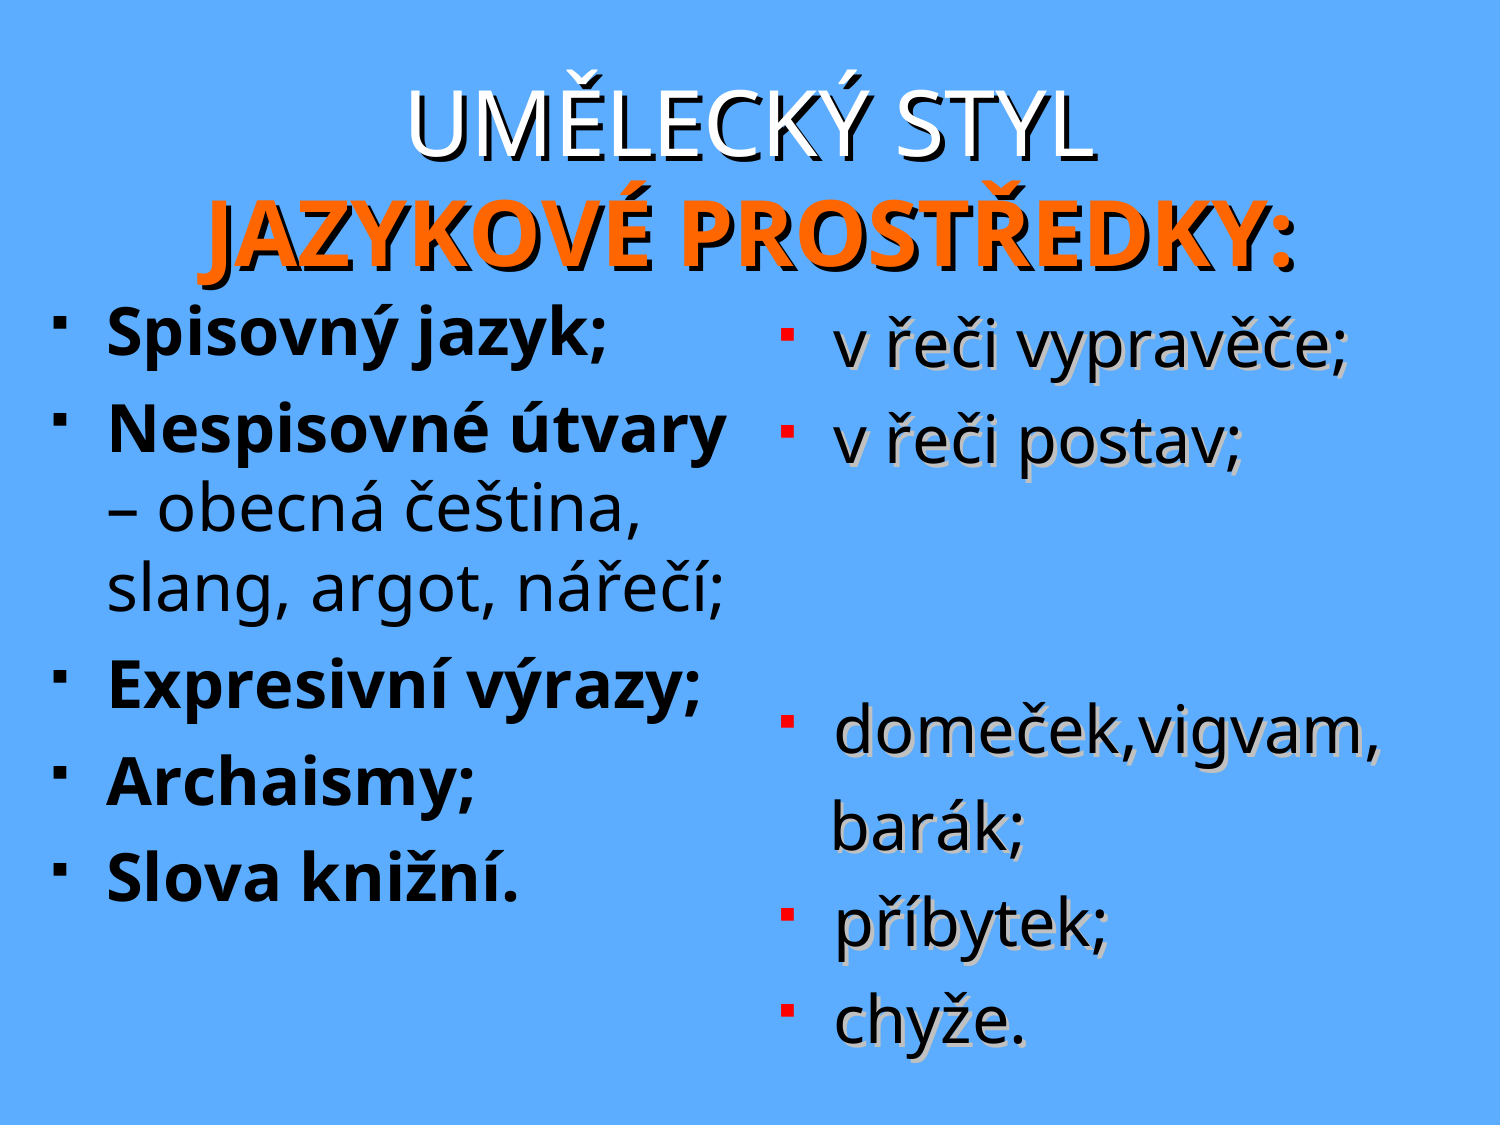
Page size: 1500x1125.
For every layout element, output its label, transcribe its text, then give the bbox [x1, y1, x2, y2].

list v řeči vypravěče; v řeči postav; domeček,vigvam, barák; příbytek; chyže. [762, 292, 1477, 1125]
list Spisovný jazyk; Nespisovné útvary – obecná čeština, slang, argot, nářečí; Expresivní výrazy; Archaismy; Slova knižní. [35, 281, 762, 1125]
title UMĚLECKÝ STYL JAZYKOVÉ PROSTŘEDKY: [75, 57, 1426, 292]
